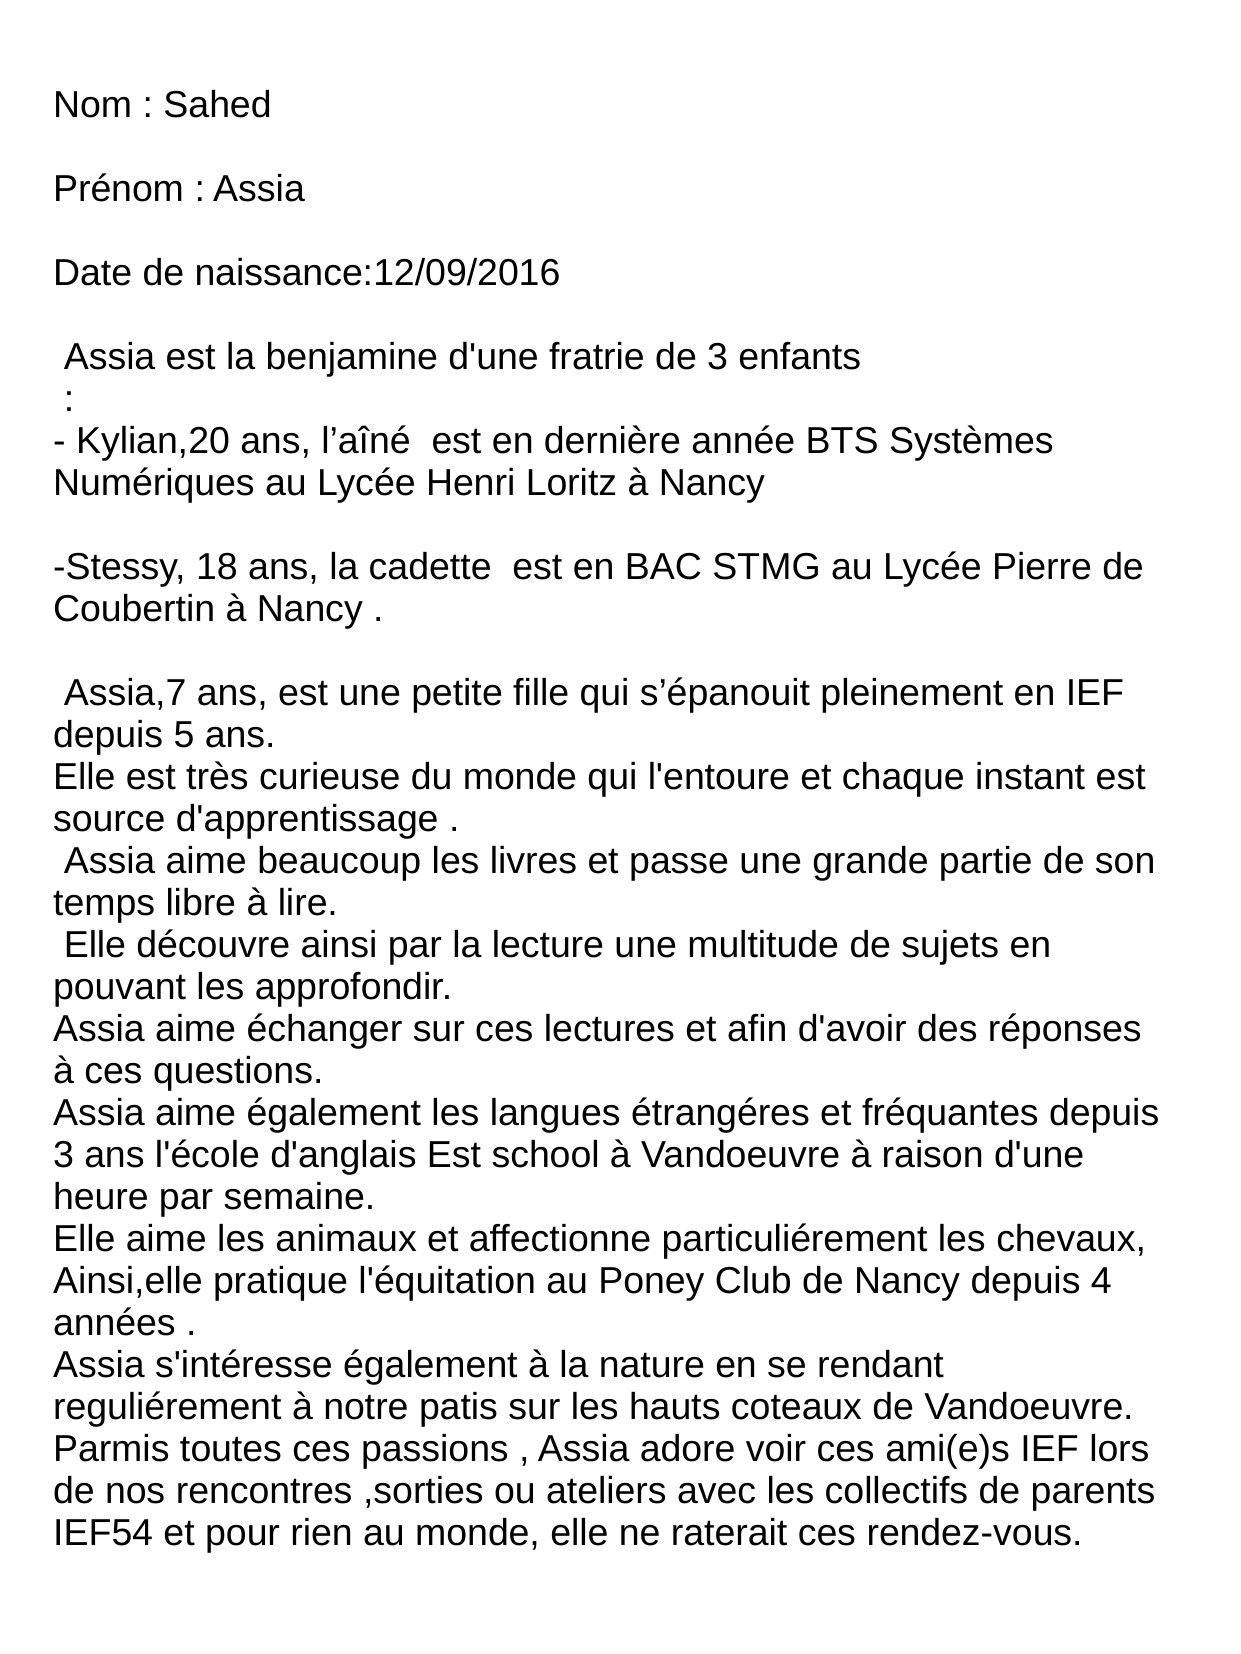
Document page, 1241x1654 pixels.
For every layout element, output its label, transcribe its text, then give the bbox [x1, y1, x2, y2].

subtitle Nom : Sahed Prénom : Assia Date de naissance:12/09/2016 Assia est la benjamine d'une fratrie de 3 enfants : - Kylian,20 ans, l’aîné est en dernière année BTS Systèmes Numériques au Lycée Henri Loritz à Nancy -Stessy, 18 ans, la cadette est en BAC STMG au Lycée Pierre de Coubertin à Nancy . Assia,7 ans, est une petite fille qui s’épanouit pleinement en IEF depuis 5 ans. Elle est très curieuse du monde qui l'entoure et chaque instant est source d'apprentissage . Assia aime beaucoup les livres et passe une grande partie de son temps libre à lire. Elle découvre ainsi par la lecture une multitude de sujets en pouvant les approfondir. Assia aime échanger sur ces lectures et afin d'avoir des réponses à ces questions. Assia aime également les langues étrangéres et fréquantes depuis 3 ans l'école d'anglais Est school à Vandoeuvre à raison d'une heure par semaine. Elle aime les animaux et affectionne particuliérement les chevaux, Ainsi,elle pratique l'équitation au Poney Club de Nancy depuis 4 années . Assia s'intéresse également à la nature en se rendant reguliérement à notre patis sur les hauts coteaux de Vandoeuvre. Parmis toutes ces passions , Assia adore voir ces ami(e)s IEF lors de nos rencontres ,sorties ou ateliers avec les collectifs de parents IEF54 et pour rien au monde, elle ne raterait ces rendez-vous. [53, 82, 1170, 1597]
